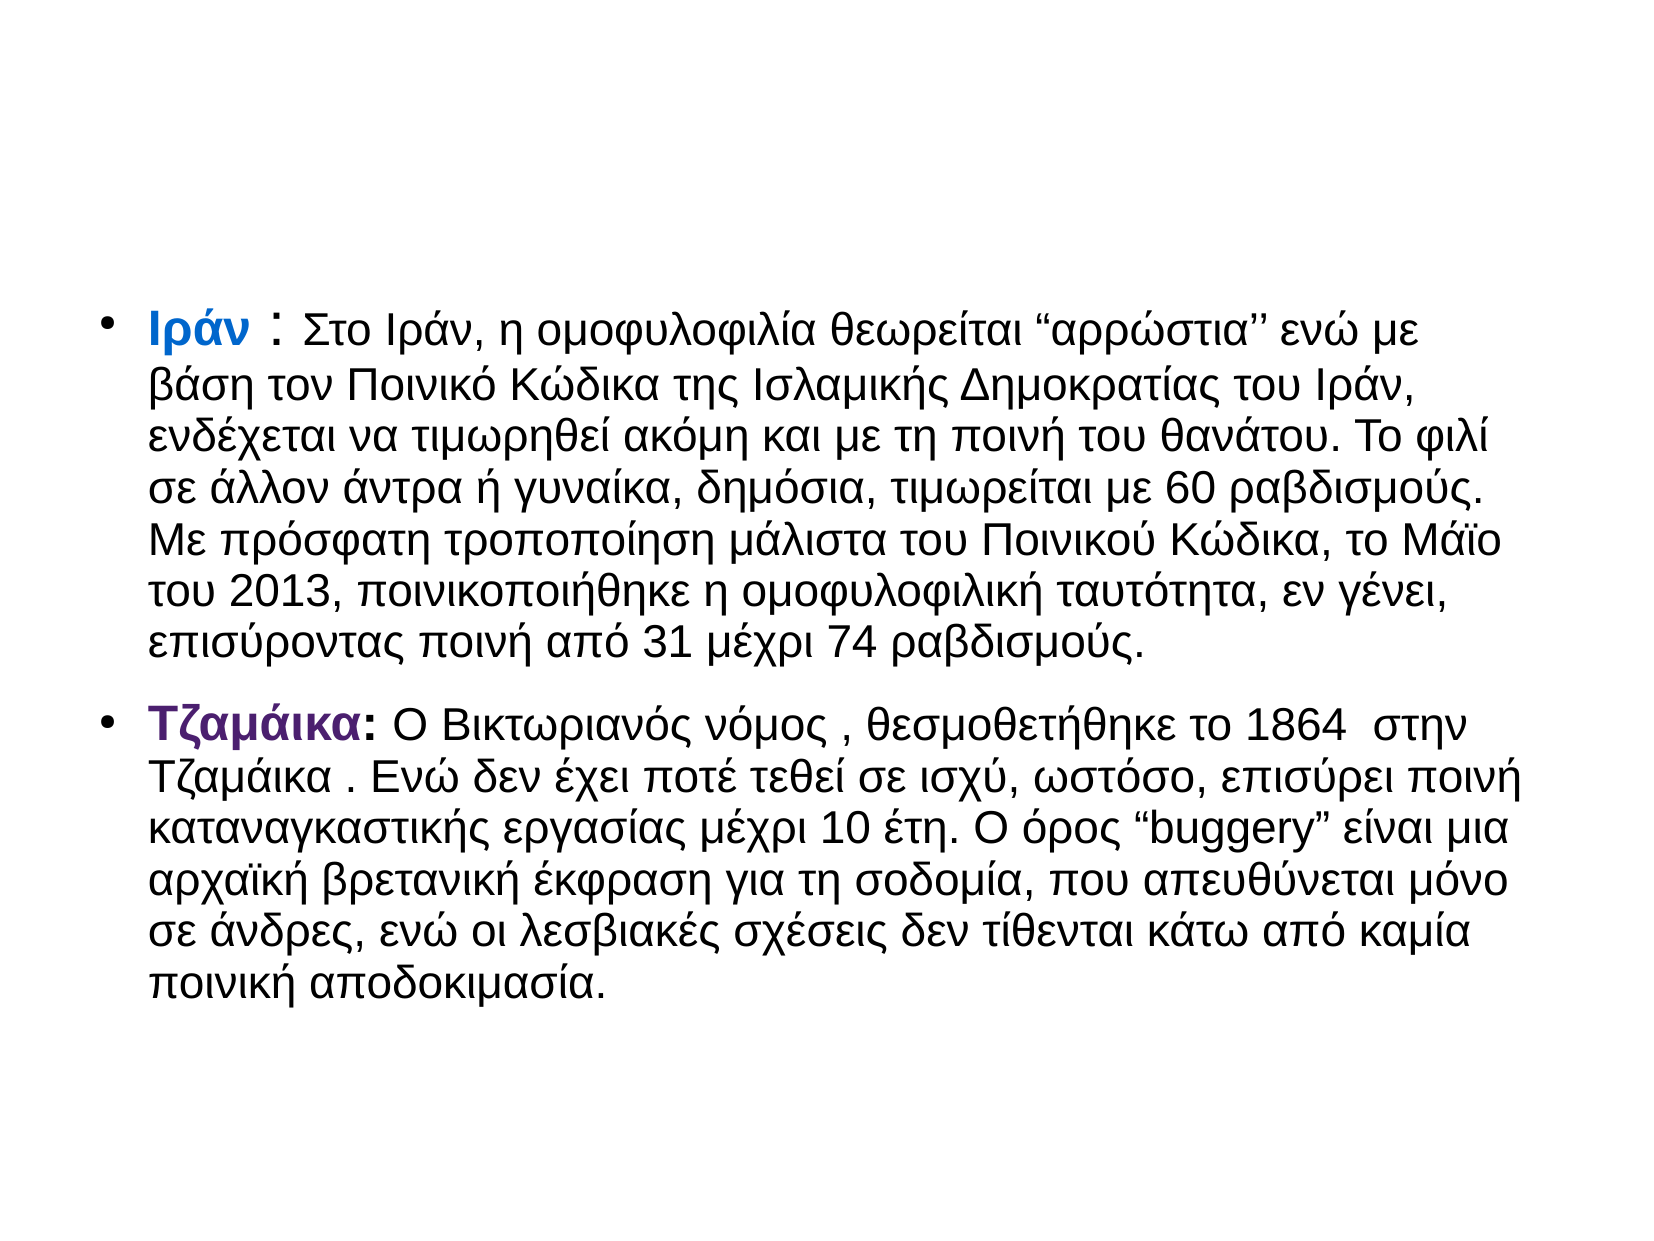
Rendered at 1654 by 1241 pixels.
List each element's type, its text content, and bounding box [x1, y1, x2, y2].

list Ιράν : Στο Ιράν, η ομοφυλοφιλία θεωρείται “αρρώστια’’ ενώ με βάση τον Ποινικό Κώδικα της Ισλαμικής Δημοκρατίας του Ιράν, ενδέχεται να τιμωρηθεί ακόμη και με τη ποινή του θανάτου. Το φιλί σε άλλον άντρα ή γυναίκα, δημόσια, τιμωρείται με 60 ραβδισμούς. Με πρόσφατη τροποποίηση μάλιστα του Ποινικού Κώδικα, το Μάϊο του 2013, ποινικοποιήθηκε η ομοφυλοφιλική ταυτότητα, εν γένει, επισύροντας ποινή από 31 μέχρι 74 ραβδισμούς. Τζαμάικα: Ο Βικτωριανός νόμος , θεσμοθετήθηκε το 1864 στην Τζαμάικα . Ενώ δεν έχει ποτέ τεθεί σε ισχύ, ωστόσο, επισύρει ποινή καταναγκαστικής εργασίας μέχρι 10 έτη. Ο όρος “buggery” είναι μια αρχαϊκή βρετανική έκφραση για τη σοδομία, που απευθύνεται μόνο σε άνδρες, ενώ οι λεσβιακές σχέσεις δεν τίθενται κάτω από καμία ποινική αποδοκιμασία. [82, 290, 1538, 1010]
